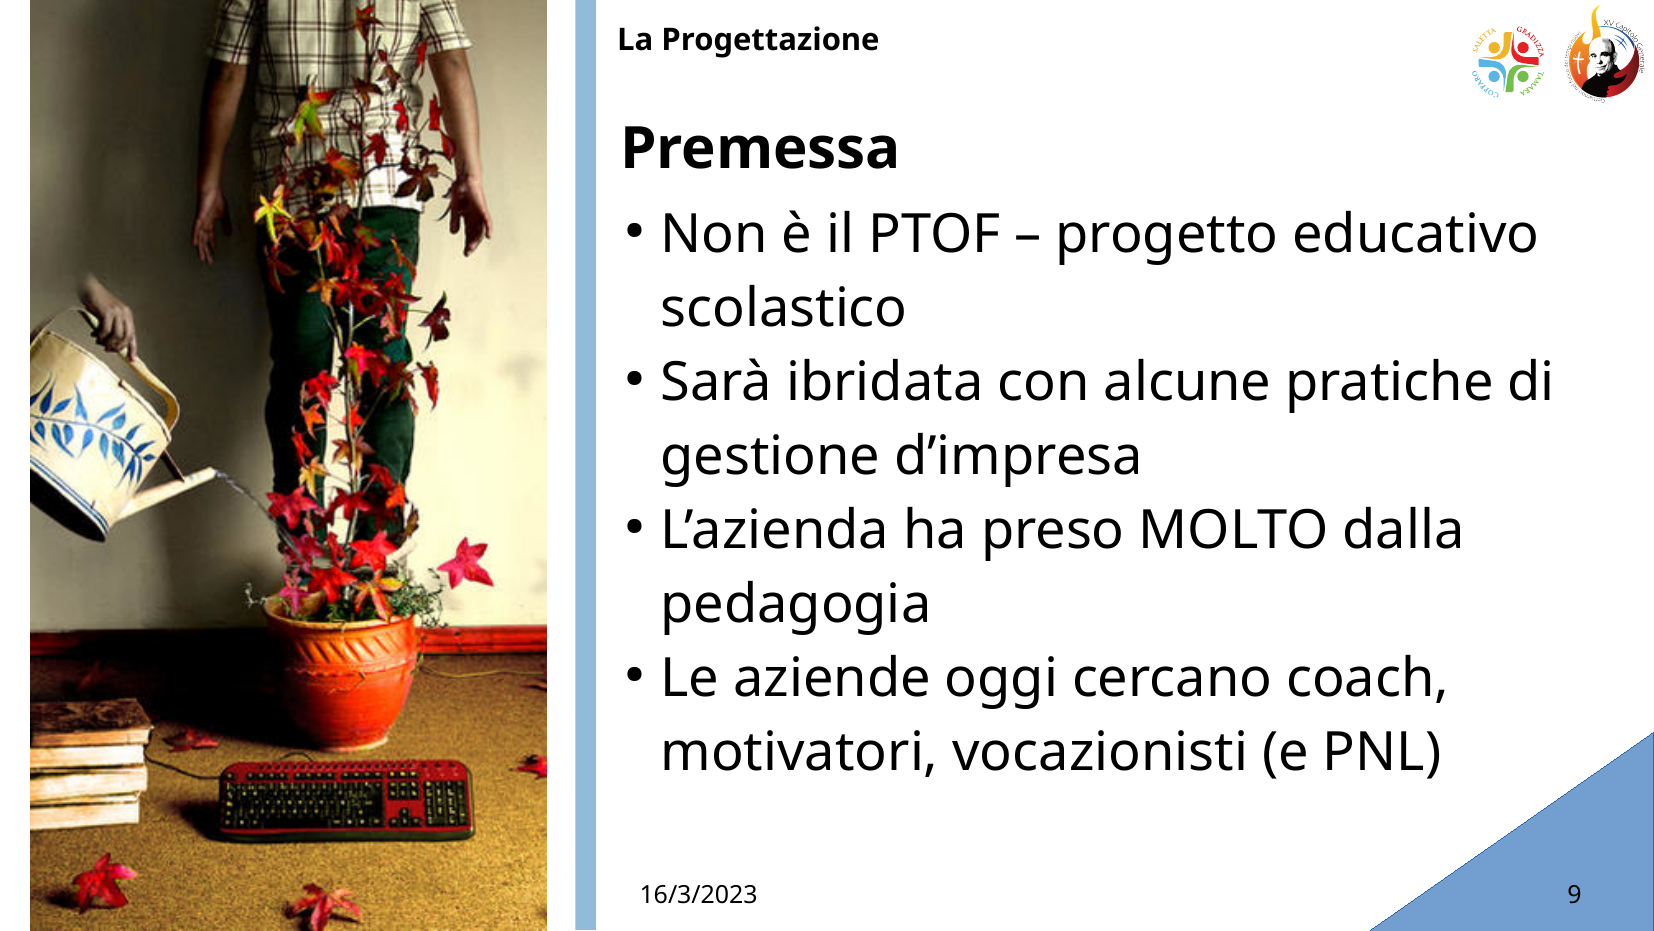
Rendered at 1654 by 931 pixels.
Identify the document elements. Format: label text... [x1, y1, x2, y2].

text_box La Progettazione [602, 9, 1335, 63]
picture [1563, 4, 1646, 103]
picture [30, 0, 547, 931]
title Premessa [620, 106, 1617, 178]
subtitle Non è il PTOF – progetto educativo scolastico Sarà ibridata con alcune pratiche di gestione d’impresa L’azienda ha preso MOLTO dalla pedagogia Le aziende oggi cercano coach, motivatori, vocazionisti (e PNL) [624, 194, 1602, 843]
